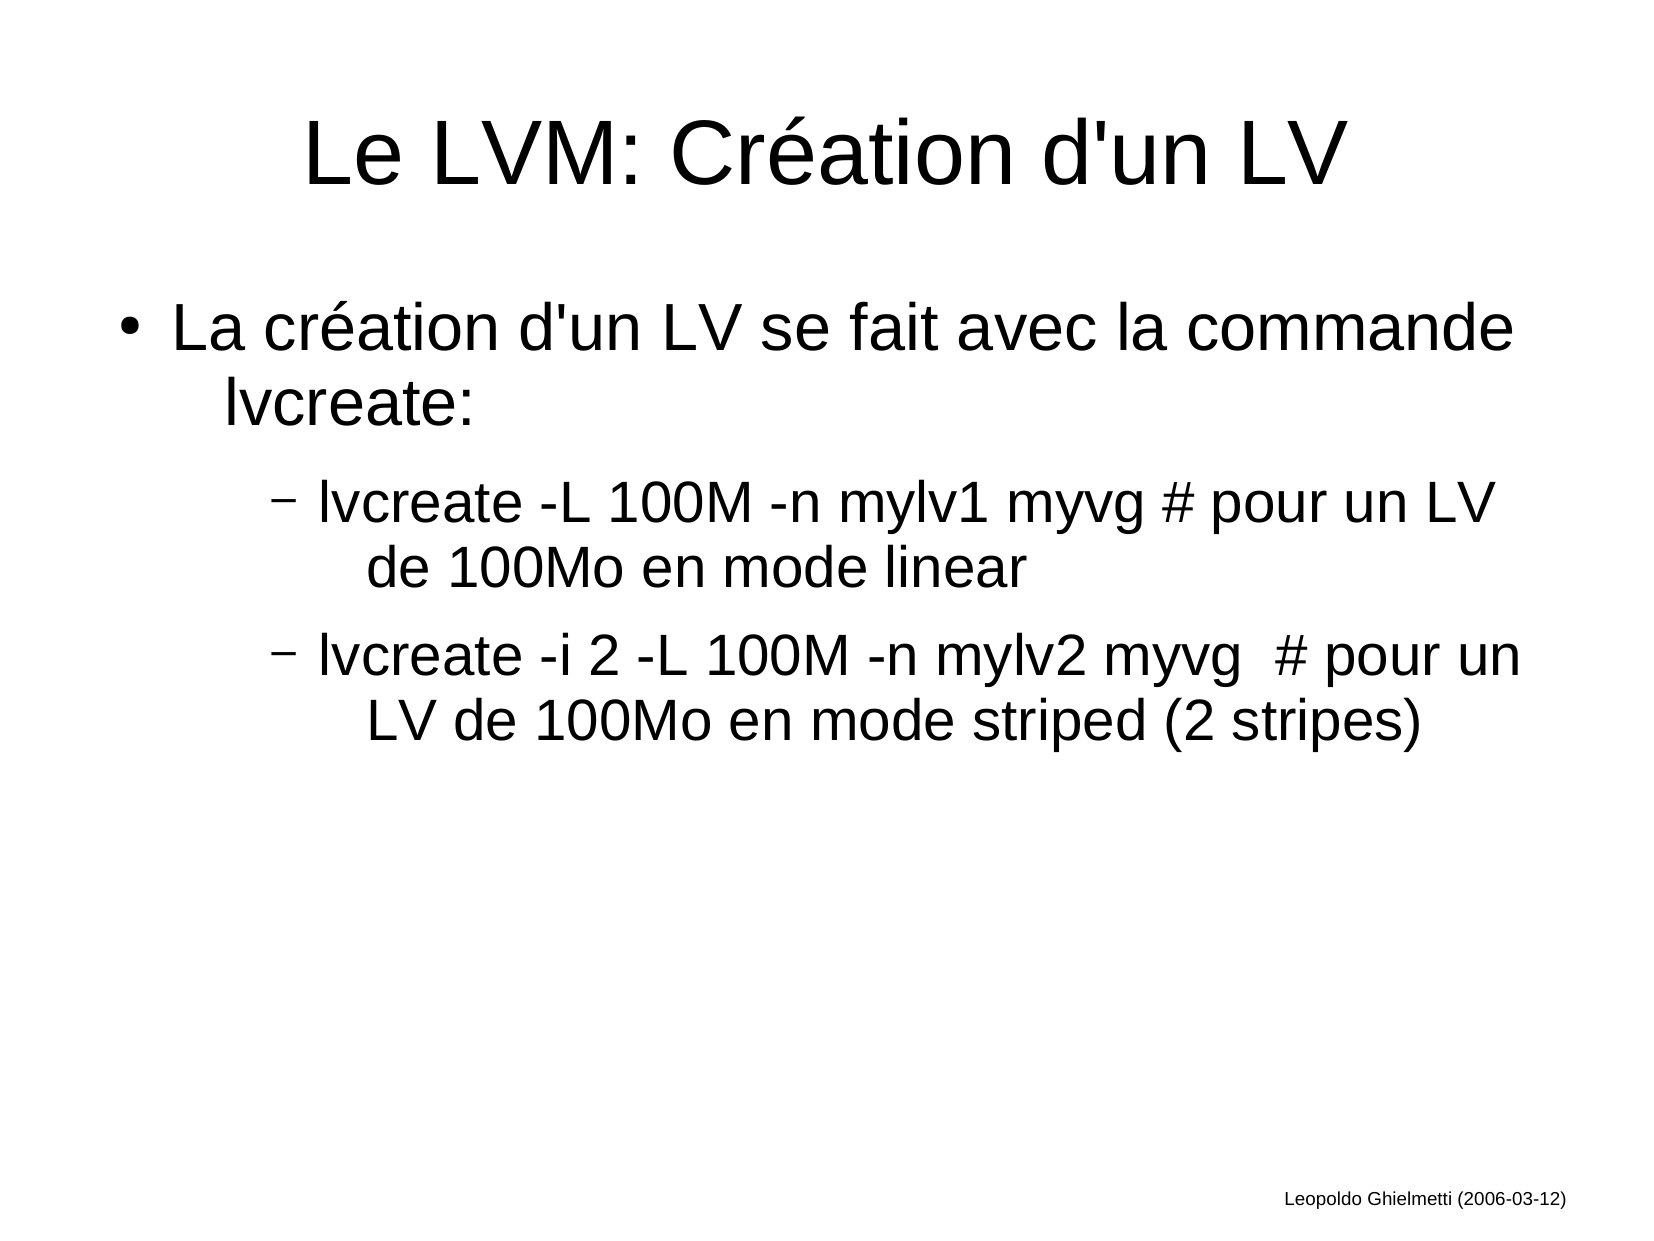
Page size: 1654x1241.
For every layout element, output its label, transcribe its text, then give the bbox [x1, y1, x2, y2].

list La création d'un LV se fait avec la commande lvcreate: lvcreate -L 100M -n mylv1 myvg # pour un LV de 100Mo en mode linear lvcreate -i 2 -L 100M -n mylv2 myvg # pour un LV de 100Mo en mode striped (2 stripes) [82, 290, 1571, 1109]
text_box Leopoldo Ghielmetti (2006-03-12) [1269, 1181, 1595, 1217]
title Le LVM: Création d'un LV [82, 49, 1571, 257]
